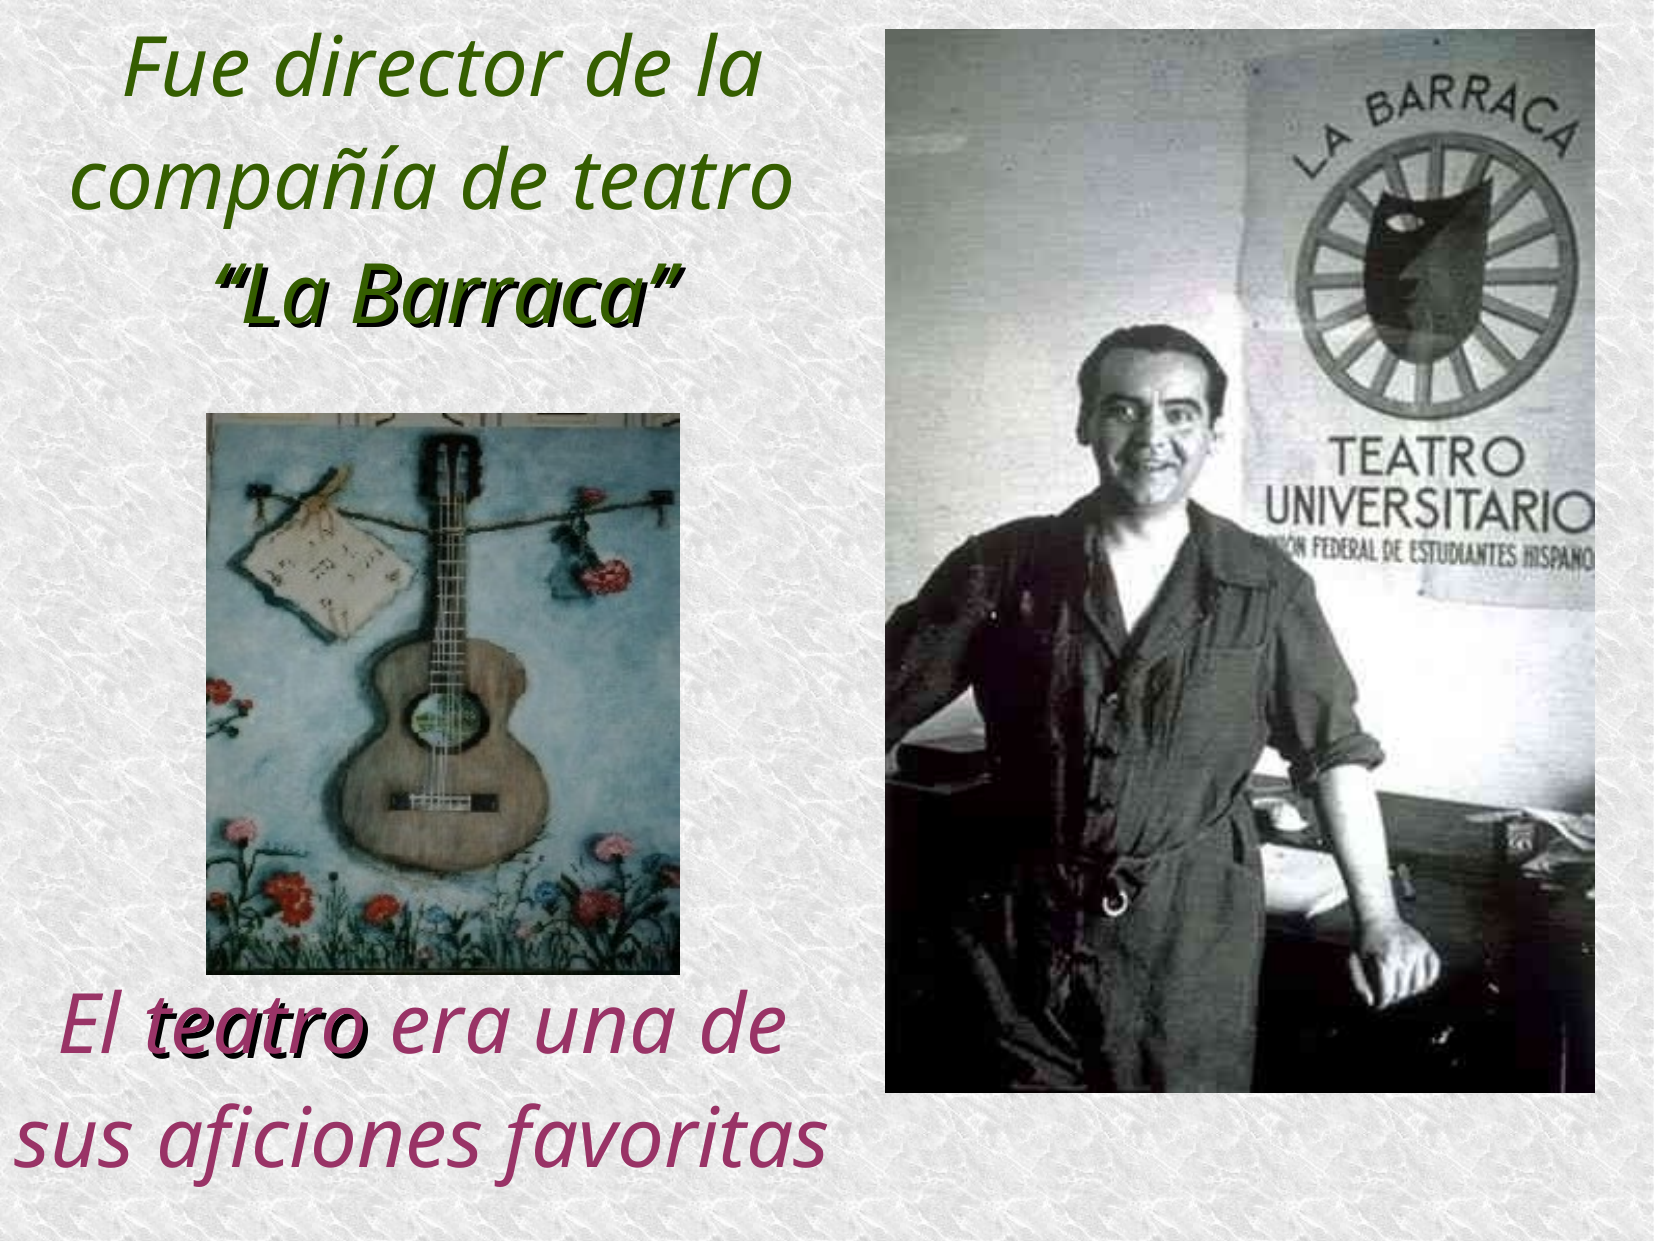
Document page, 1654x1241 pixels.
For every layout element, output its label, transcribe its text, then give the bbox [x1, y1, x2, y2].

picture [0, 0, 1654, 1241]
text_box El teatro era una de sus aficiones favoritas [0, 957, 906, 1224]
text_box Fue director de la compañía de teatro “La Barraca” [0, 0, 886, 709]
